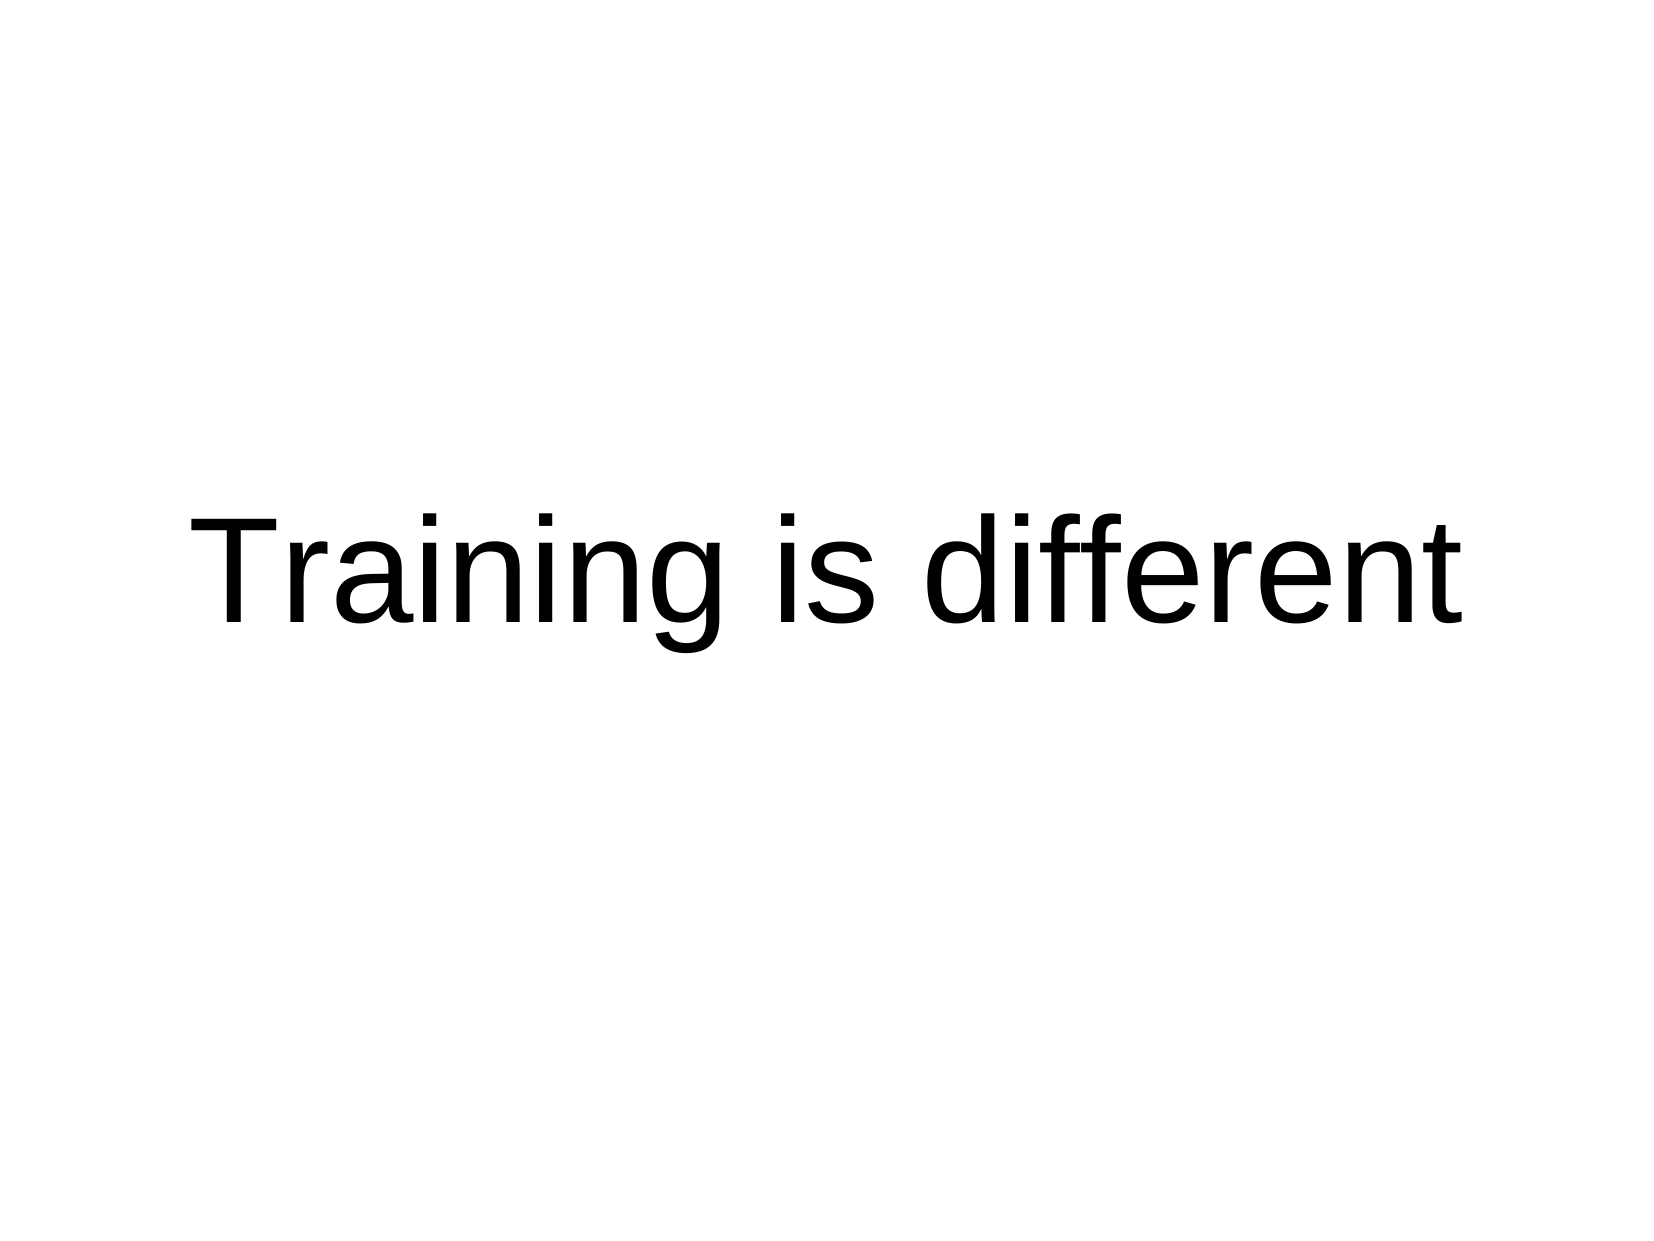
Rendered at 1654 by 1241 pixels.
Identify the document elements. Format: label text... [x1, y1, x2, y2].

title Training is different [82, 56, 1571, 1086]
